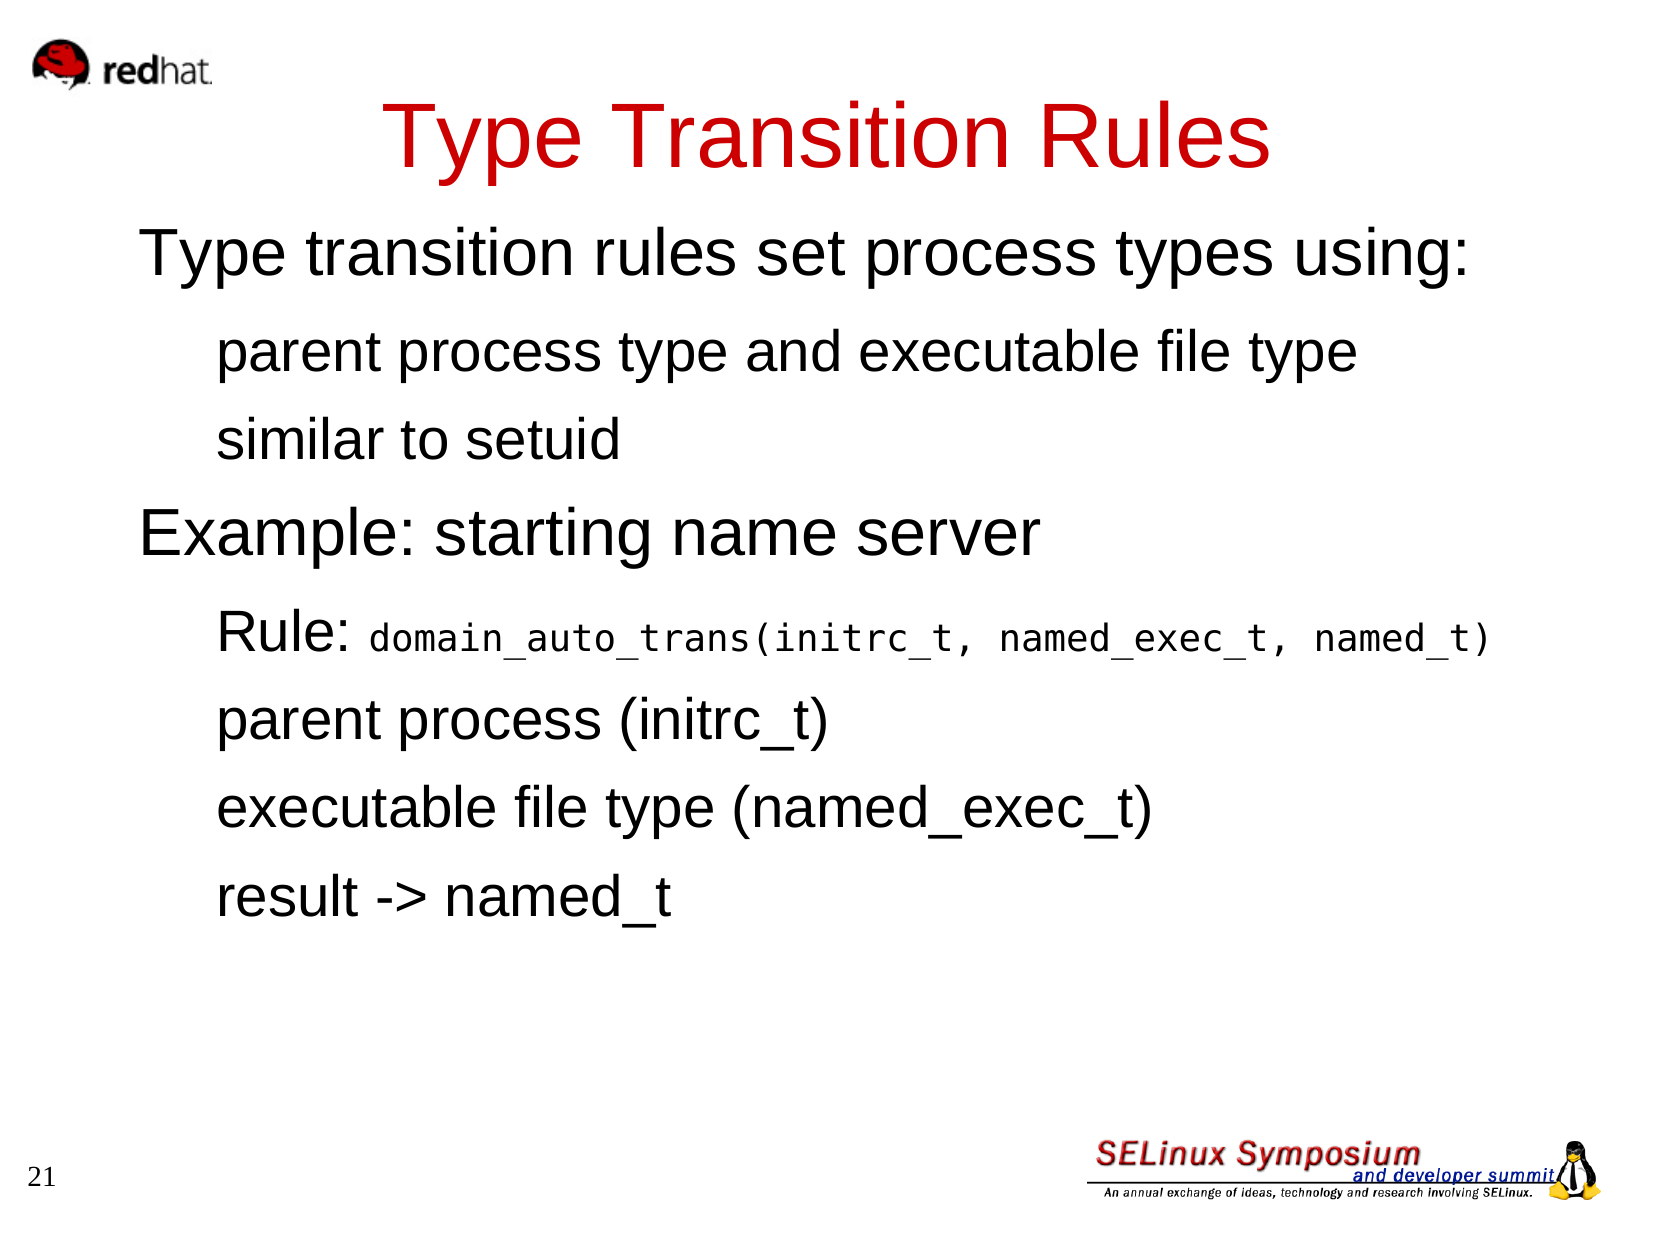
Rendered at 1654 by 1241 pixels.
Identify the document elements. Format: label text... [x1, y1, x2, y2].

picture [1087, 1135, 1613, 1200]
title Type Transition Rules [121, 55, 1534, 214]
picture [31, 37, 212, 98]
list Type transition rules set process types using: parent process type and executable file type similar to setuid Example: starting name server Rule: domain_auto_trans(initrc_t, named_exec_t, named_t) parent process (initrc_t) executable file type (named_exec_t) result -> named_t [121, 214, 1534, 1107]
